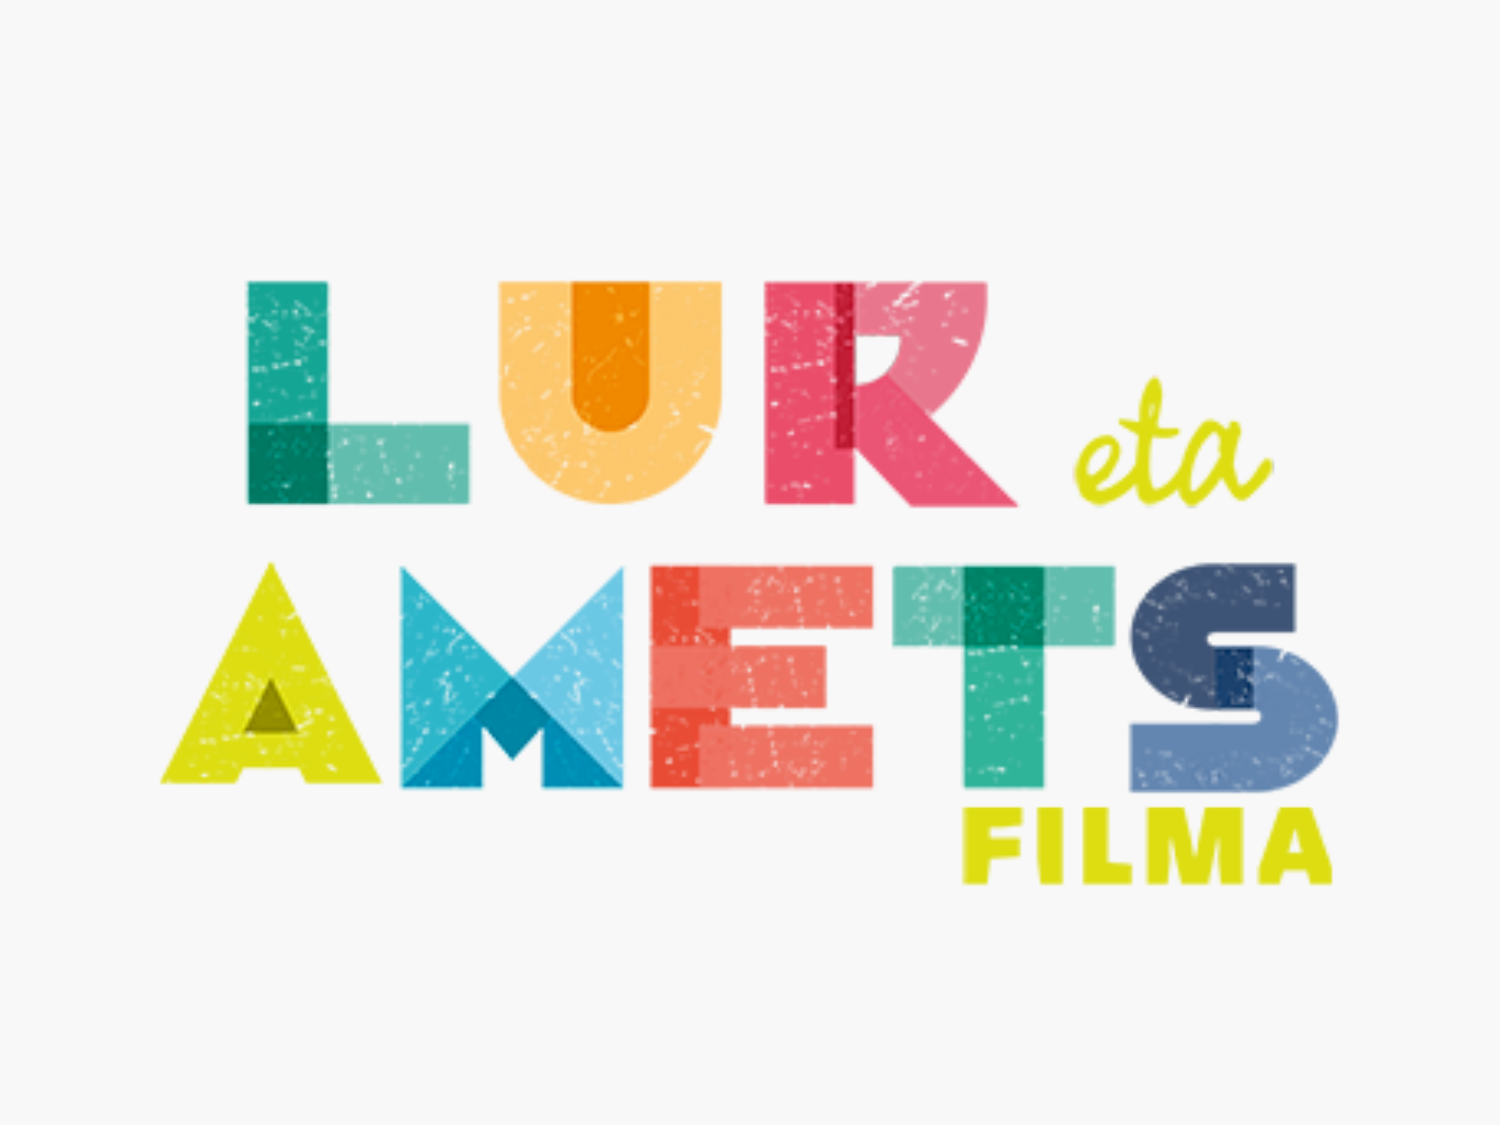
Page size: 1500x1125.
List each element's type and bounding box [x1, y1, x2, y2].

picture [92, 219, 1406, 946]
